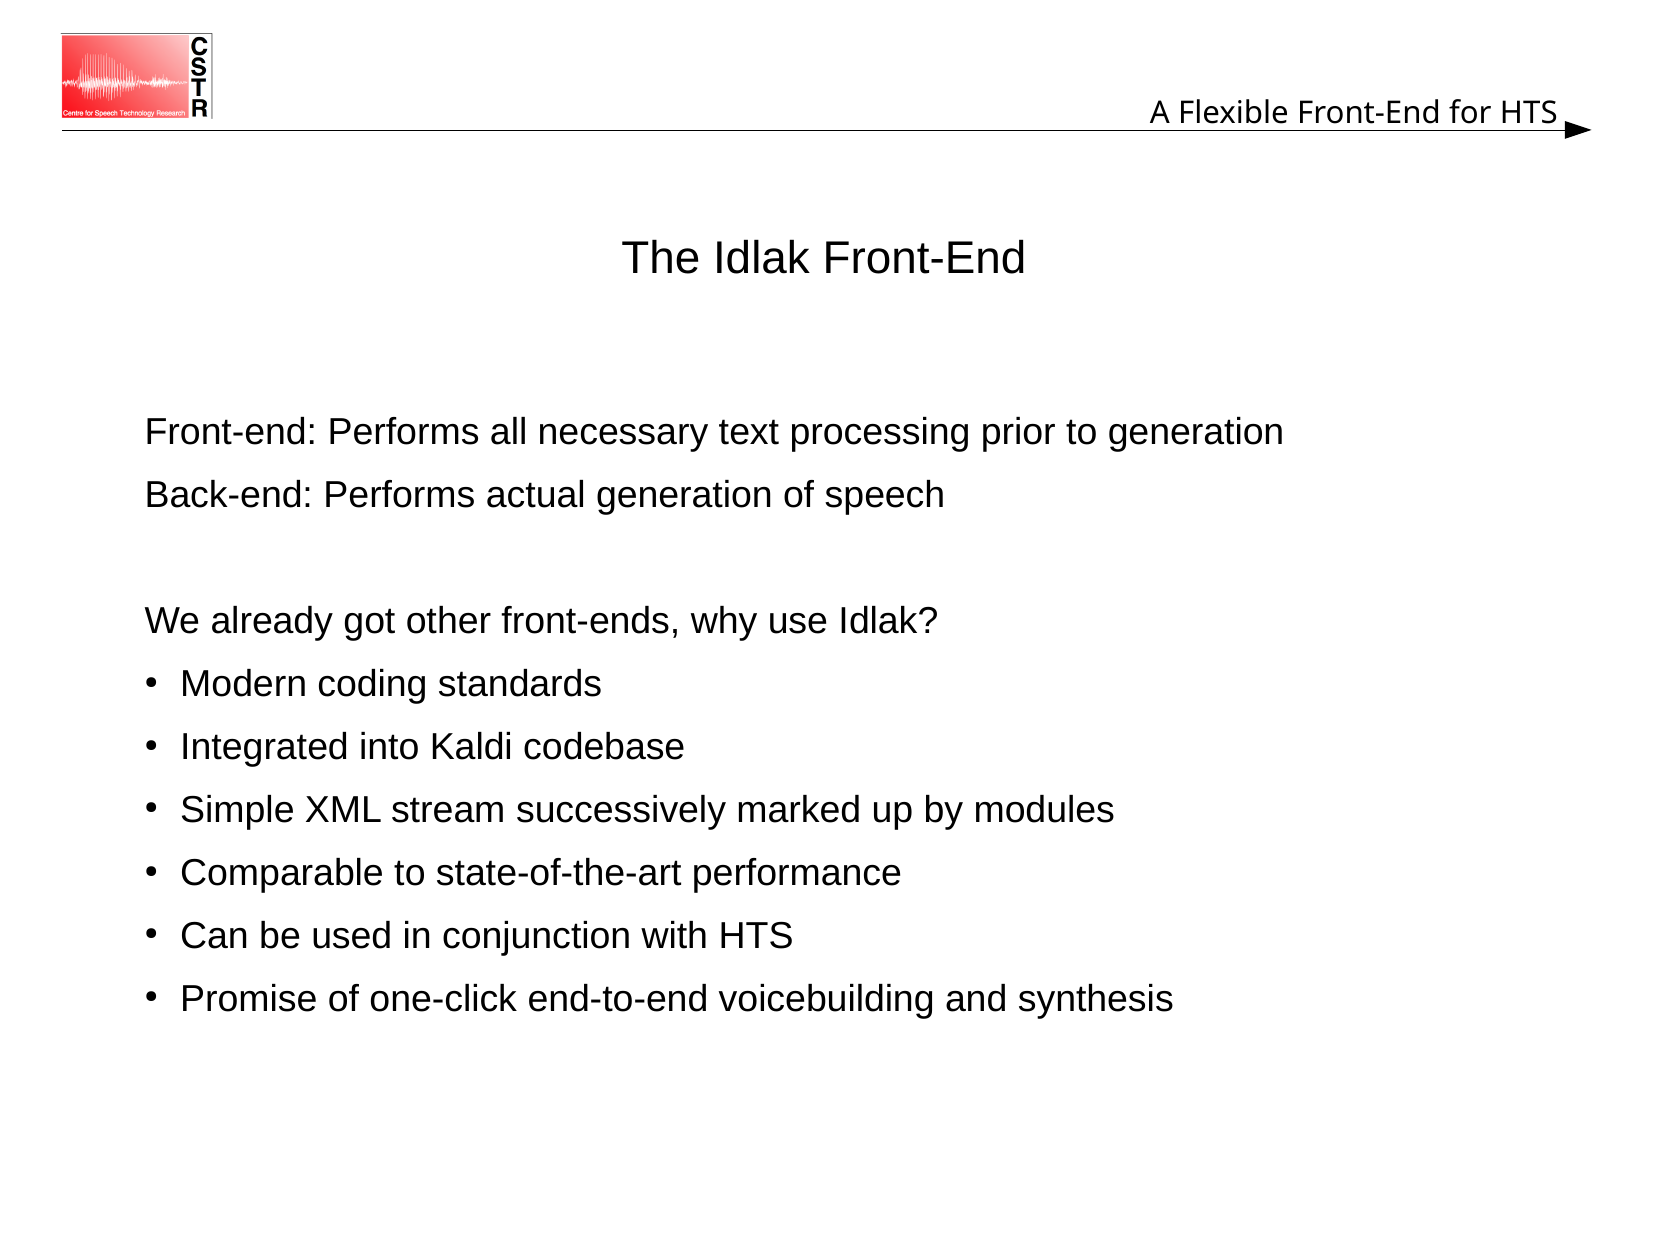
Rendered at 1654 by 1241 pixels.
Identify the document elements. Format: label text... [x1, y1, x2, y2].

text_box A Flexible Front-End for HTS [1135, 82, 1571, 141]
picture [60, 32, 213, 119]
text_box Front-end: Performs all necessary text processing prior to generation Back-end: Performs actual generation of speech We already got other front-ends, why use Idlak? Modern coding standards Integrated into Kaldi codebase Simple XML stream successively marked up by modules Comparable to state-of-the-art performance Can be used in conjunction with HTS Promise of one-click end-to-end voicebuilding and synthesis [94, 382, 1302, 1006]
text_box The Idlak Front-End [606, 224, 1047, 291]
